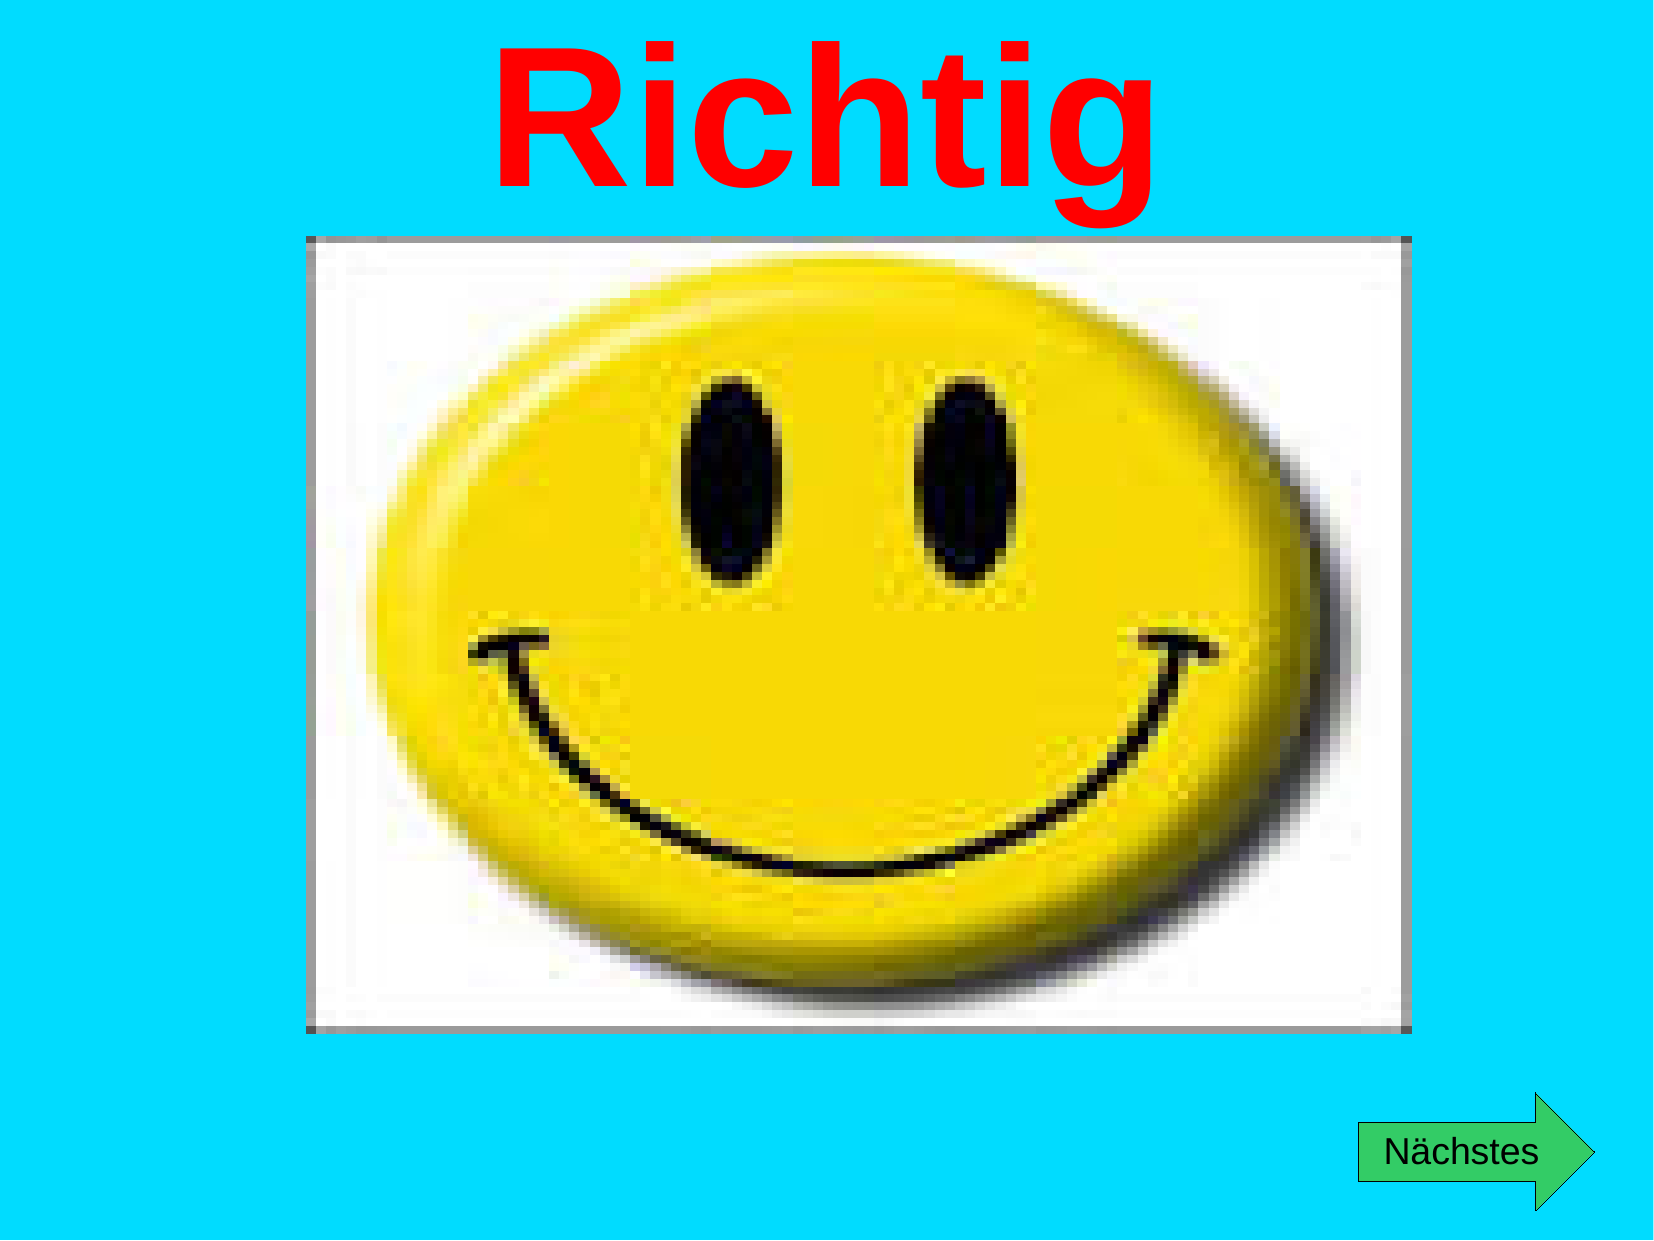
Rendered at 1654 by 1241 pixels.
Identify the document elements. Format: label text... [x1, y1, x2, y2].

text_box Richtig [473, 0, 1181, 236]
picture [306, 236, 1412, 1034]
text_box Nächstes [1358, 1092, 1595, 1211]
